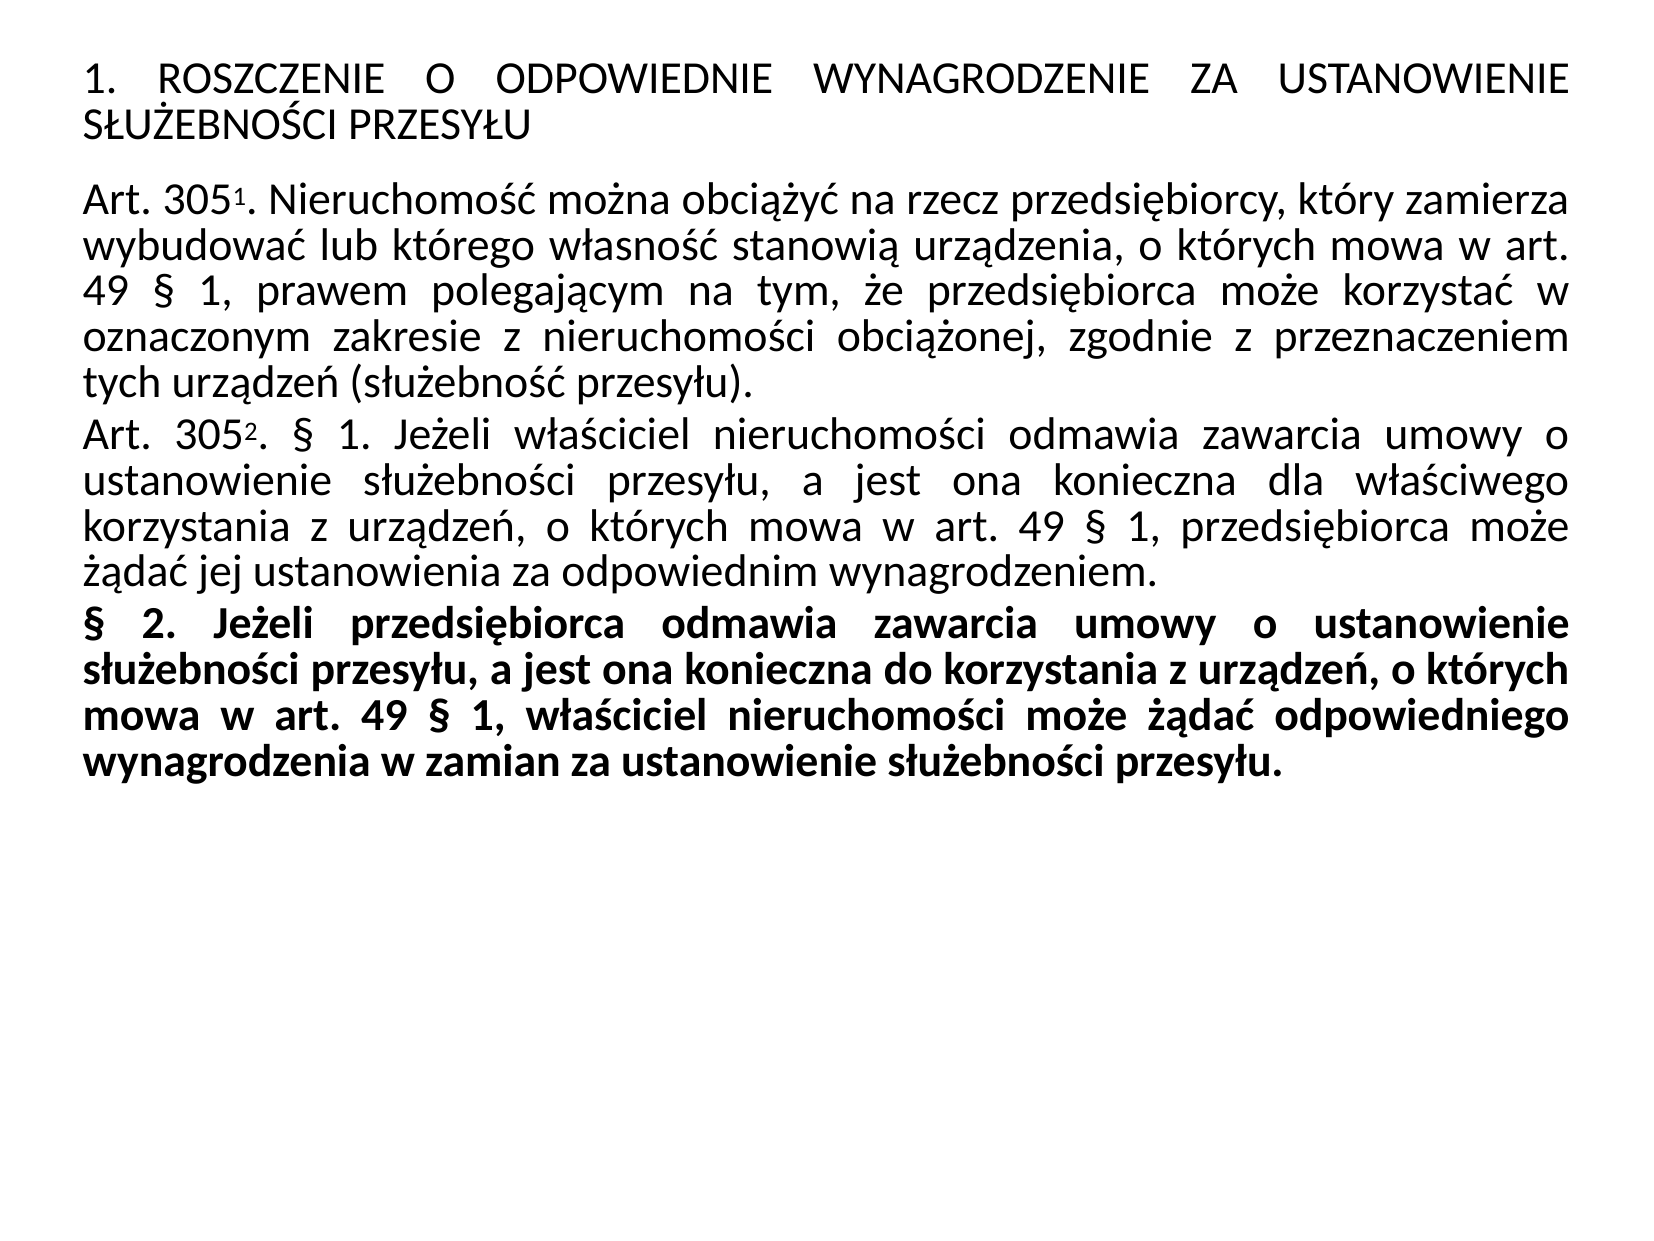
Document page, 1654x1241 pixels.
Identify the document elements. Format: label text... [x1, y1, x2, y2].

list 1. ROSZCZENIE O ODPOWIEDNIE WYNAGRODZENIE ZA USTANOWIENIE SŁUŻEBNOŚCI PRZESYŁU Art. 3051. Nieruchomość można obciążyć na rzecz przedsiębiorcy, który zamierza wybudować lub którego własność stanowią urządzenia, o których mowa w art. 49 § 1, prawem polegającym na tym, że przedsiębiorca może korzystać w oznaczonym zakresie z nieruchomości obciążonej, zgodnie z przeznaczeniem tych urządzeń (służebność przesyłu). Art. 3052. § 1. Jeżeli właściciel nieruchomości odmawia zawarcia umowy o ustanowienie służebności przesyłu, a jest ona konieczna dla właściwego korzystania z urządzeń, o których mowa w art. 49 § 1, przedsiębiorca może żądać jej ustanowienia za odpowiednim wynagrodzeniem. § 2. Jeżeli przedsiębiorca odmawia zawarcia umowy o ustanowienie służebności przesyłu, a jest ona konieczna do korzystania z urządzeń, o których mowa w art. 49 § 1, właściciel nieruchomości może żądać odpowiedniego wynagrodzenia w zamian za ustanowienie służebności przesyłu. [82, 59, 1571, 1109]
